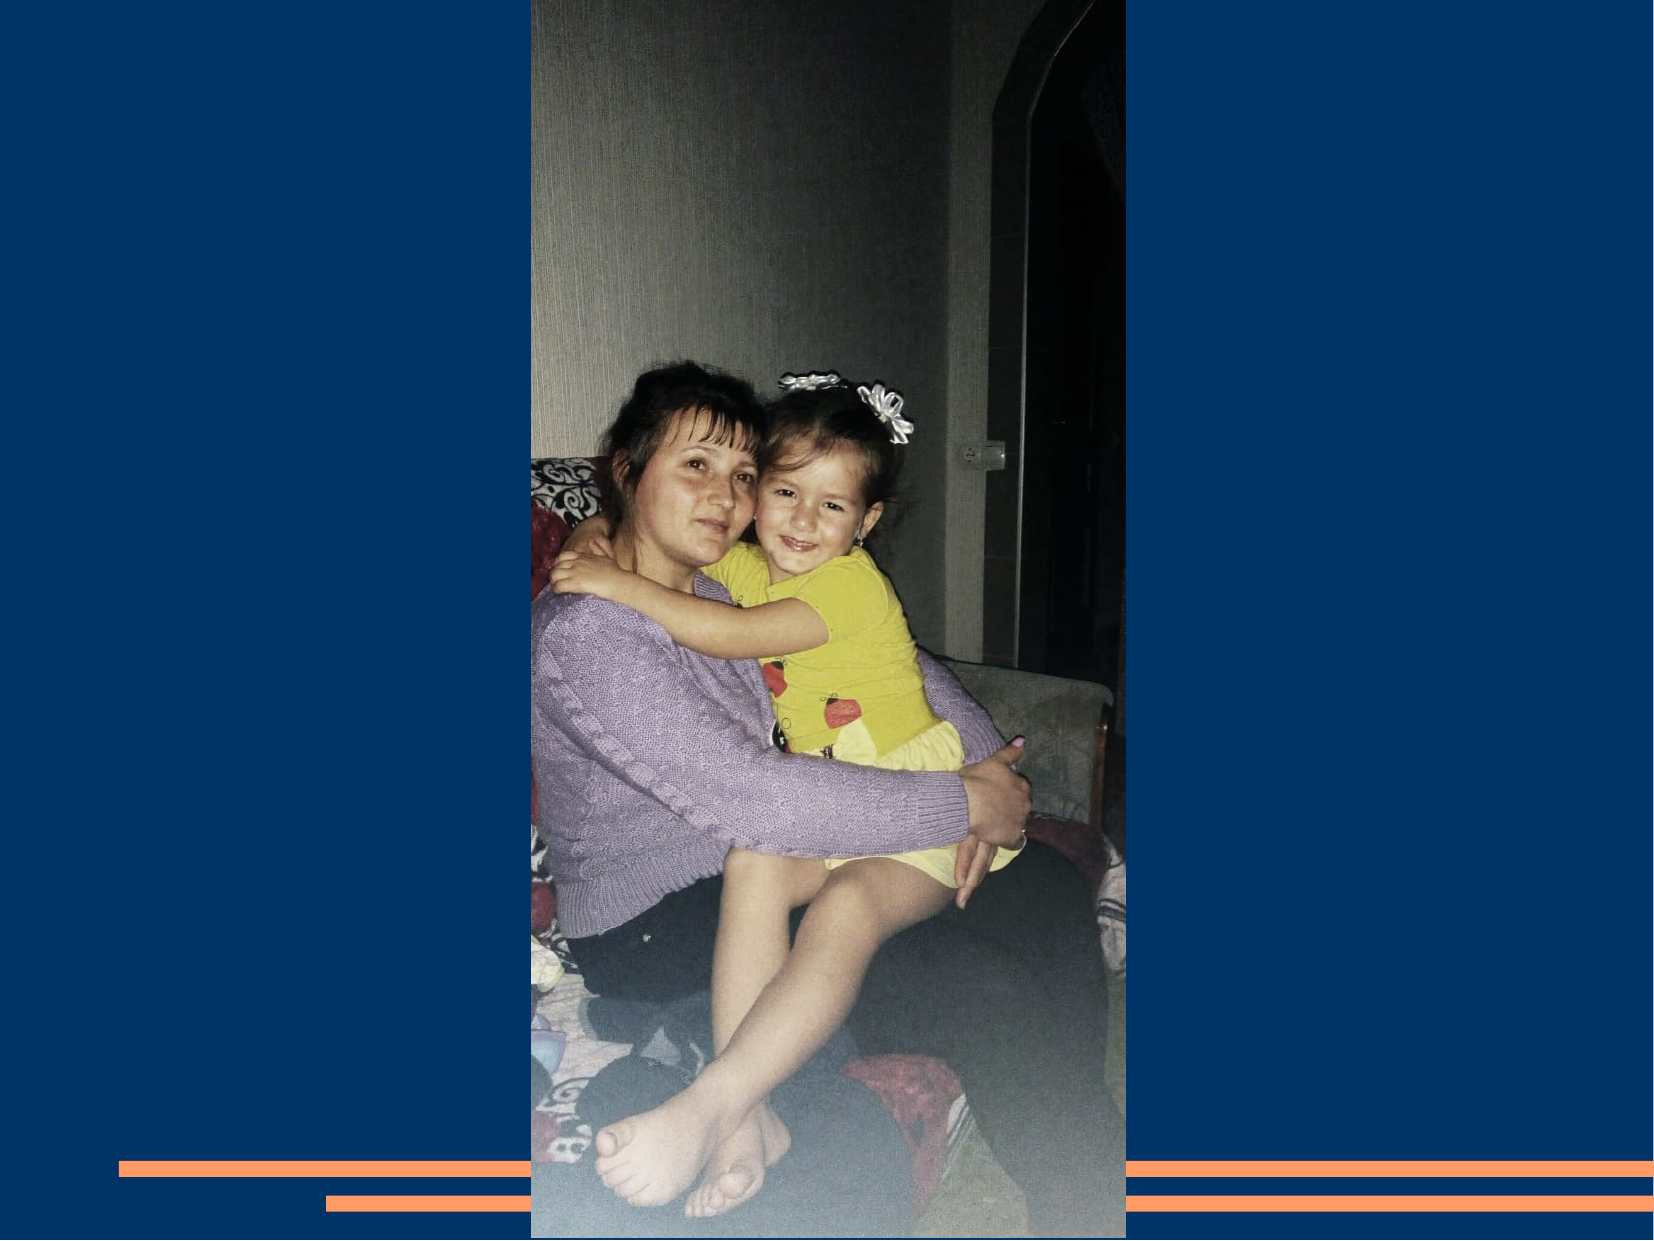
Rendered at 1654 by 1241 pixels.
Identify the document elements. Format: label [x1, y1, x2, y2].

picture [531, 0, 1126, 1238]
